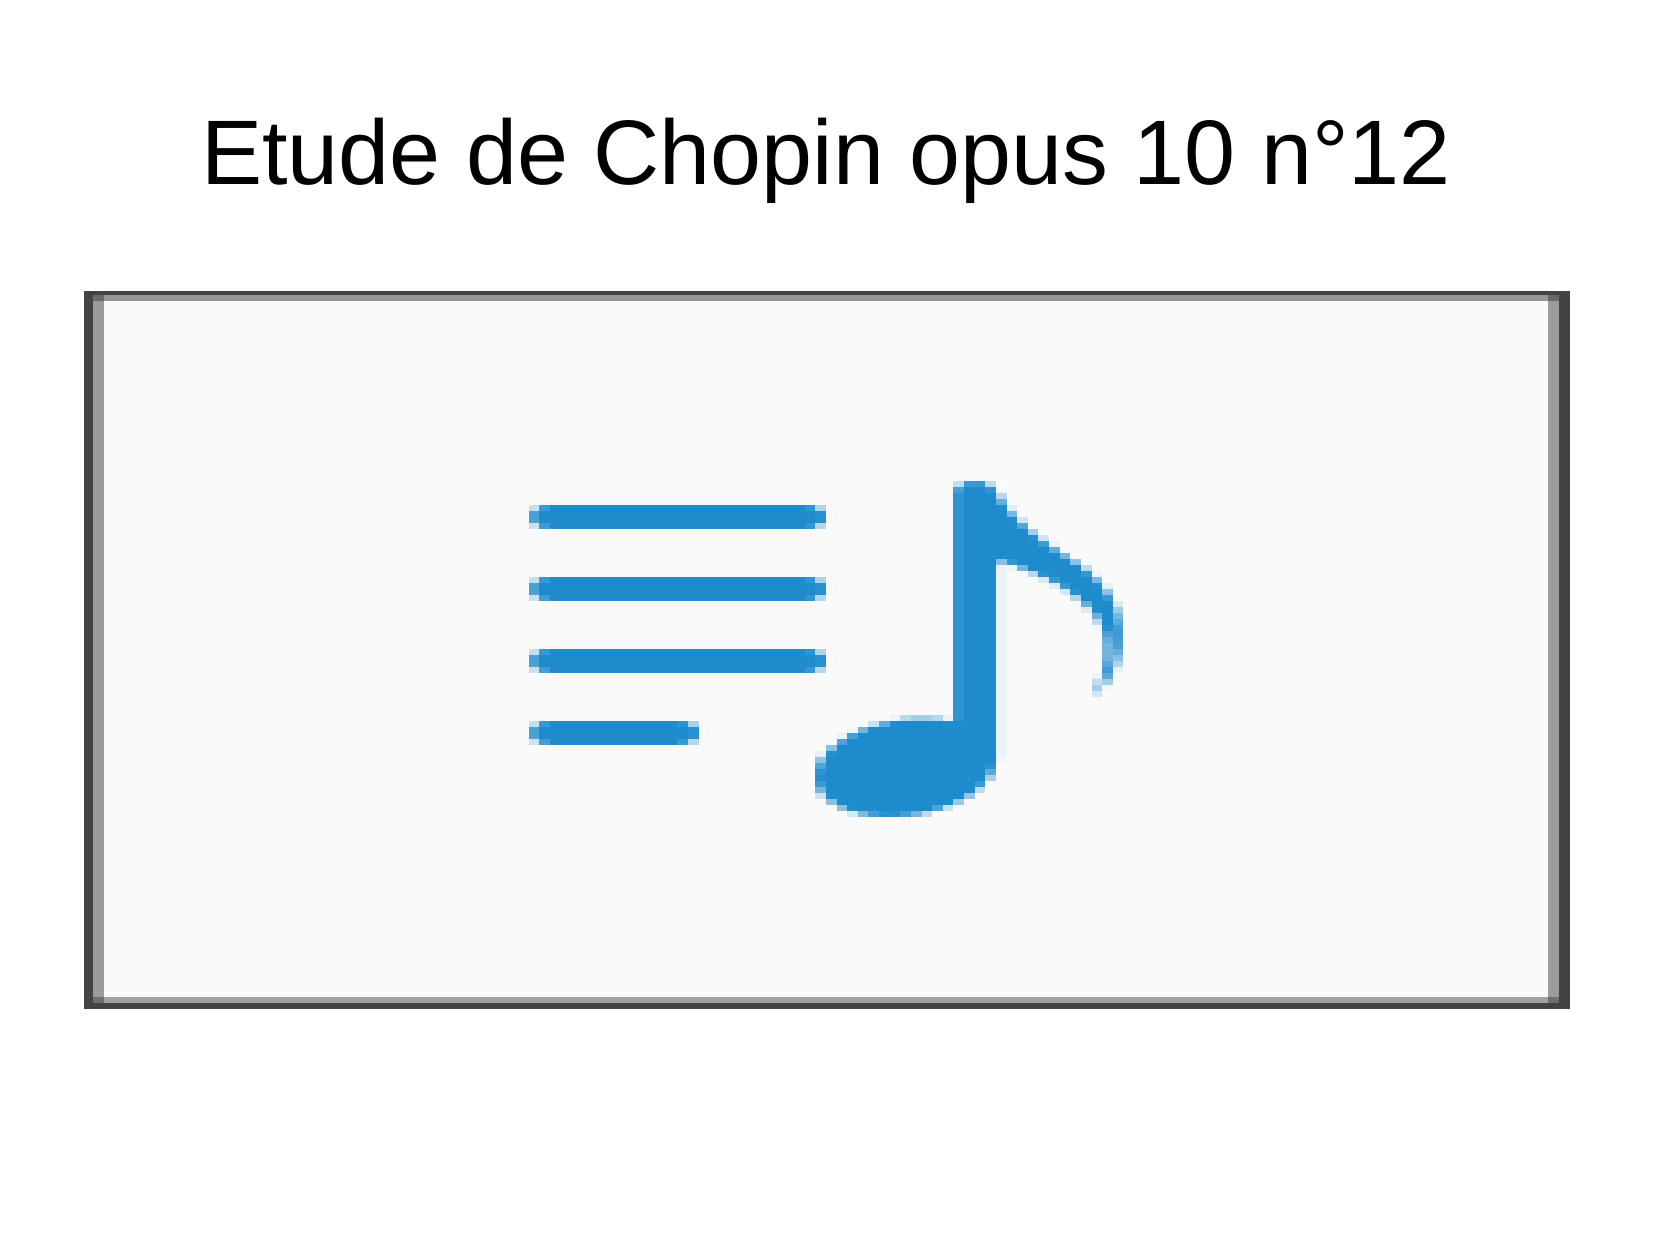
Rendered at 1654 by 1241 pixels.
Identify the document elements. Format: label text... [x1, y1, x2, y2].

text_box [82, 290, 1571, 1010]
title Etude de Chopin opus 10 n°12 [82, 49, 1571, 257]
